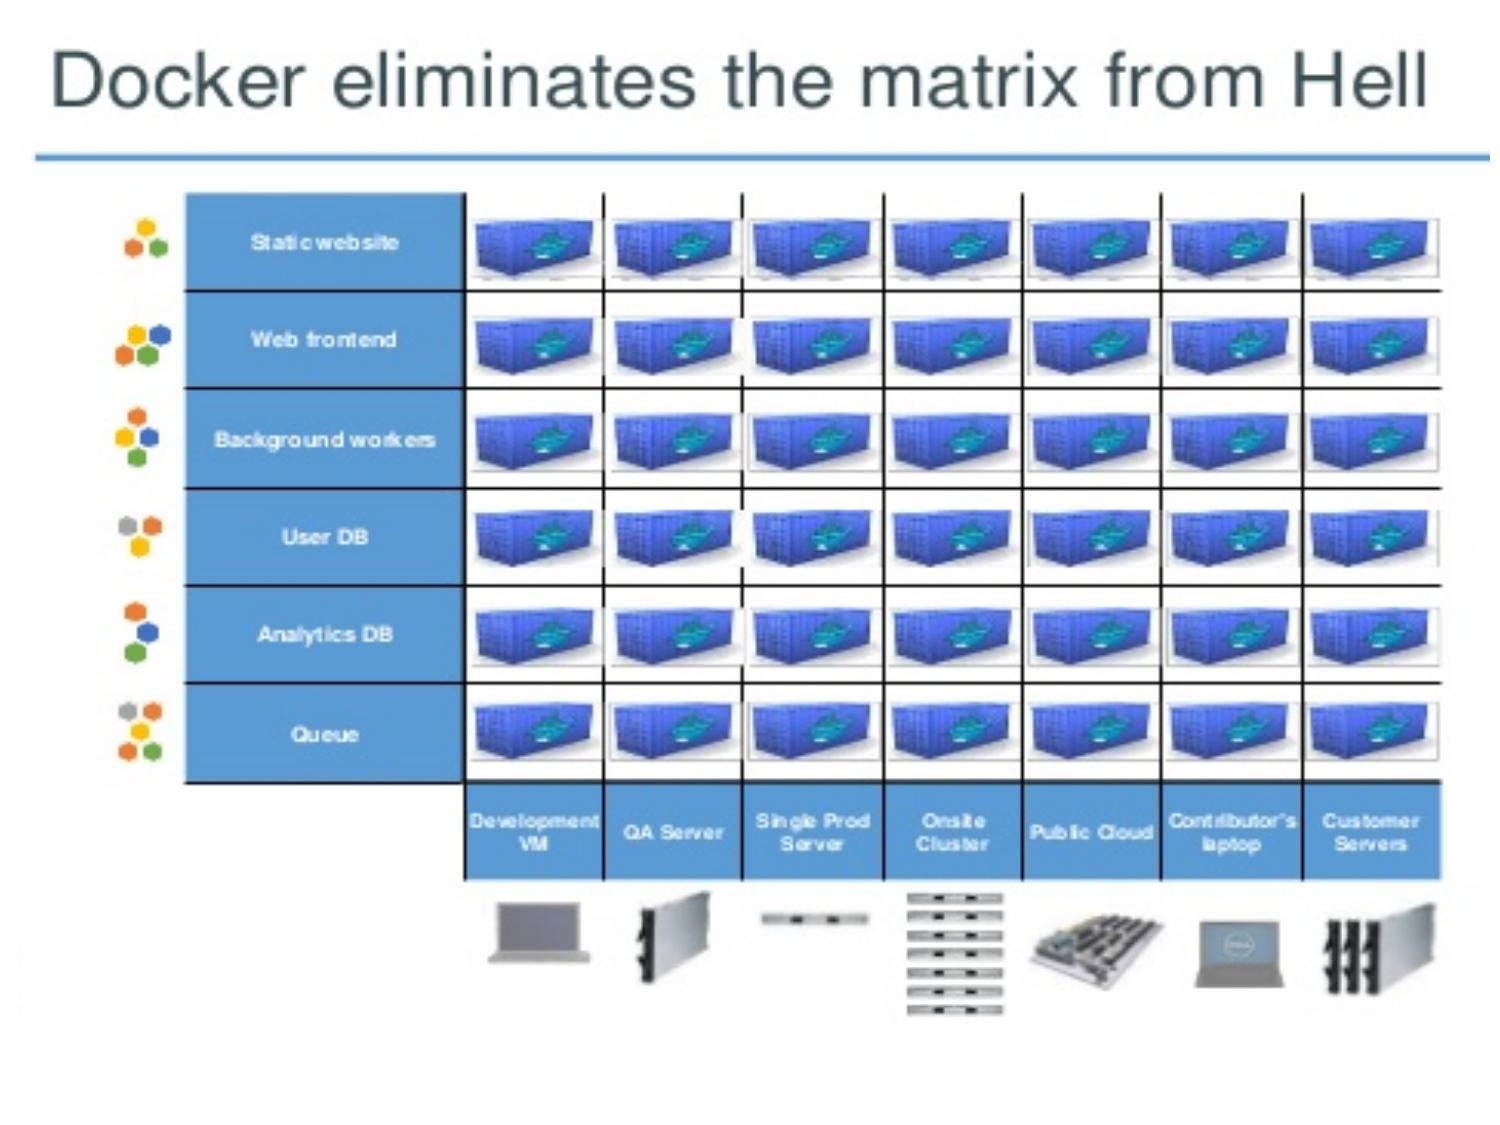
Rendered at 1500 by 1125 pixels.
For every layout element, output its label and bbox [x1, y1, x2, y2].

picture [18, 33, 1490, 1026]
